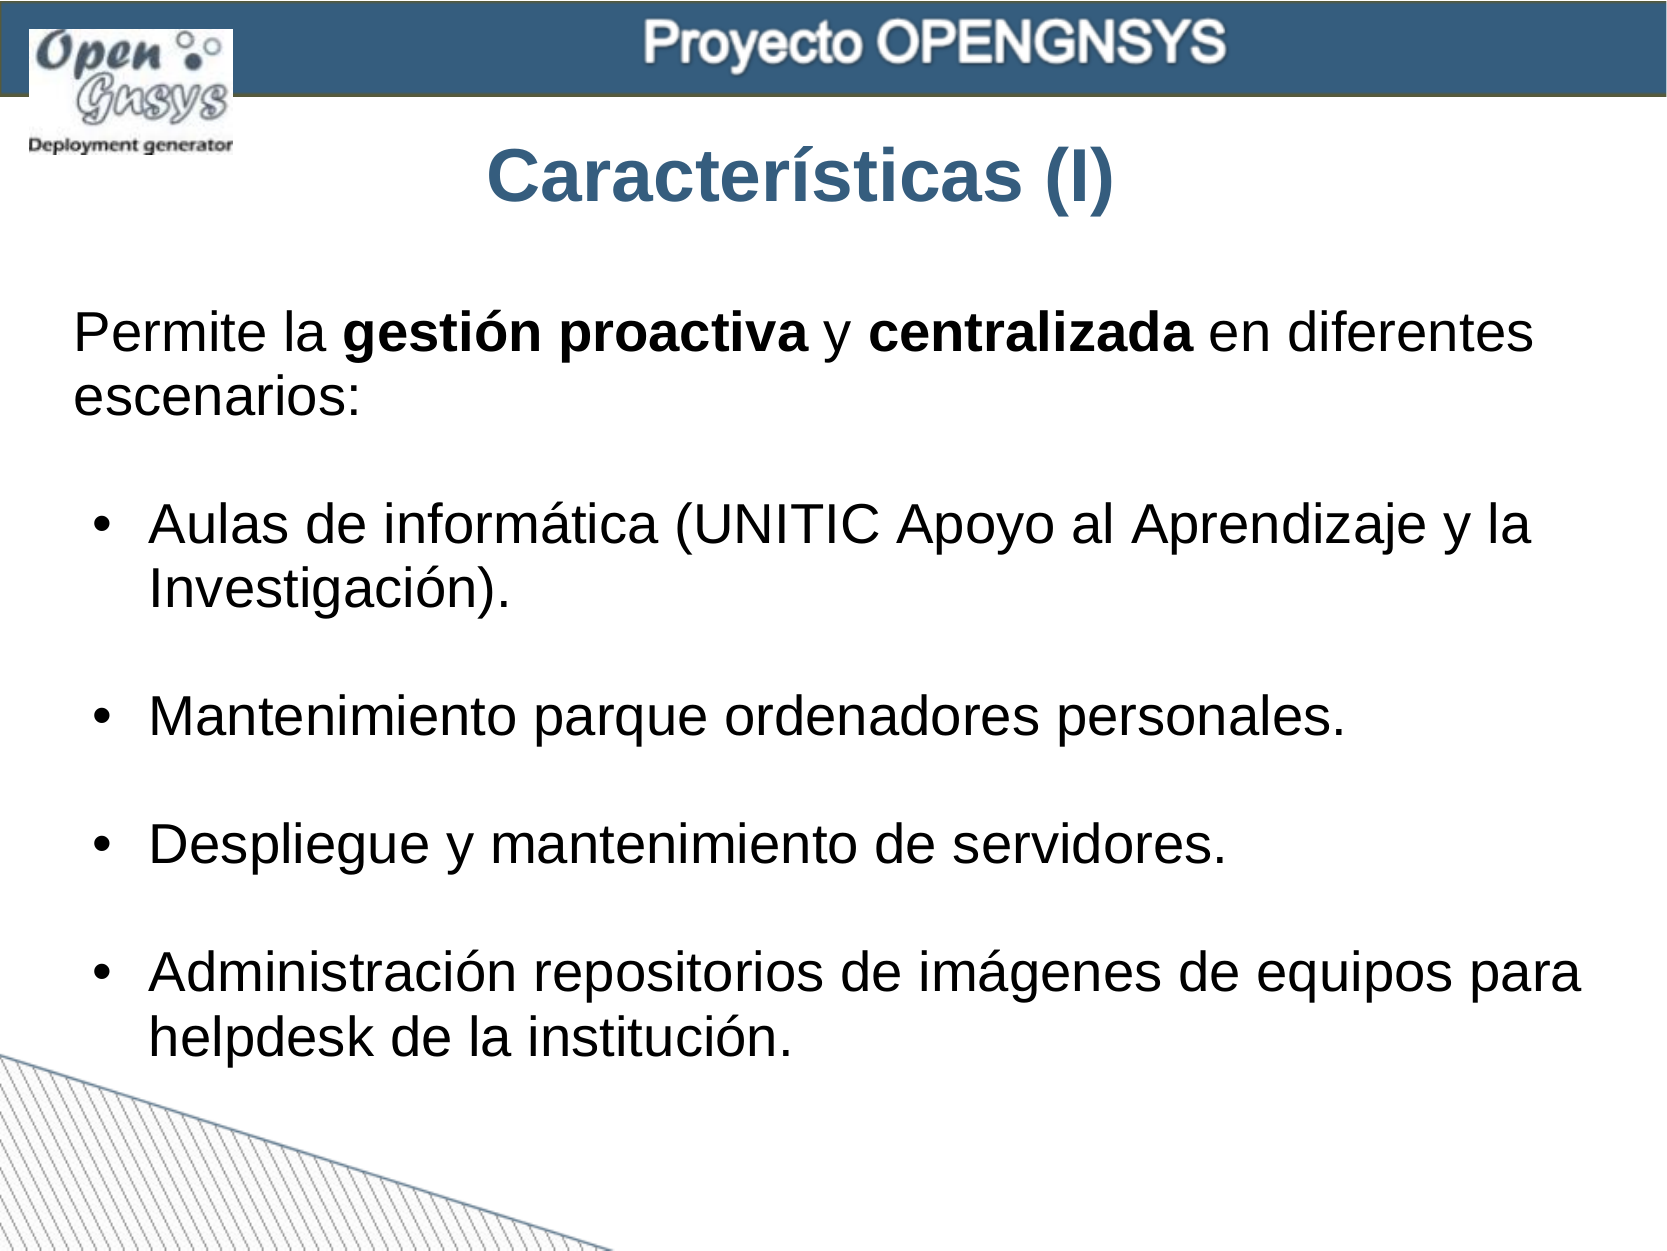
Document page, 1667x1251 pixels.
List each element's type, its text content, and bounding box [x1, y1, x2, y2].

list Permite la gestión proactiva y centralizada en diferentes escenarios: Aulas de informática (UNITIC Apoyo al Aprendizaje y la Investigación). Mantenimiento parque ordenadores personales. Despliegue y mantenimiento de servidores. Administración repositorios de imágenes de equipos para helpdesk de la institución. [73, 299, 1603, 1133]
text_box Características (I) [57, 133, 1546, 219]
picture [0, 0, 1667, 1251]
